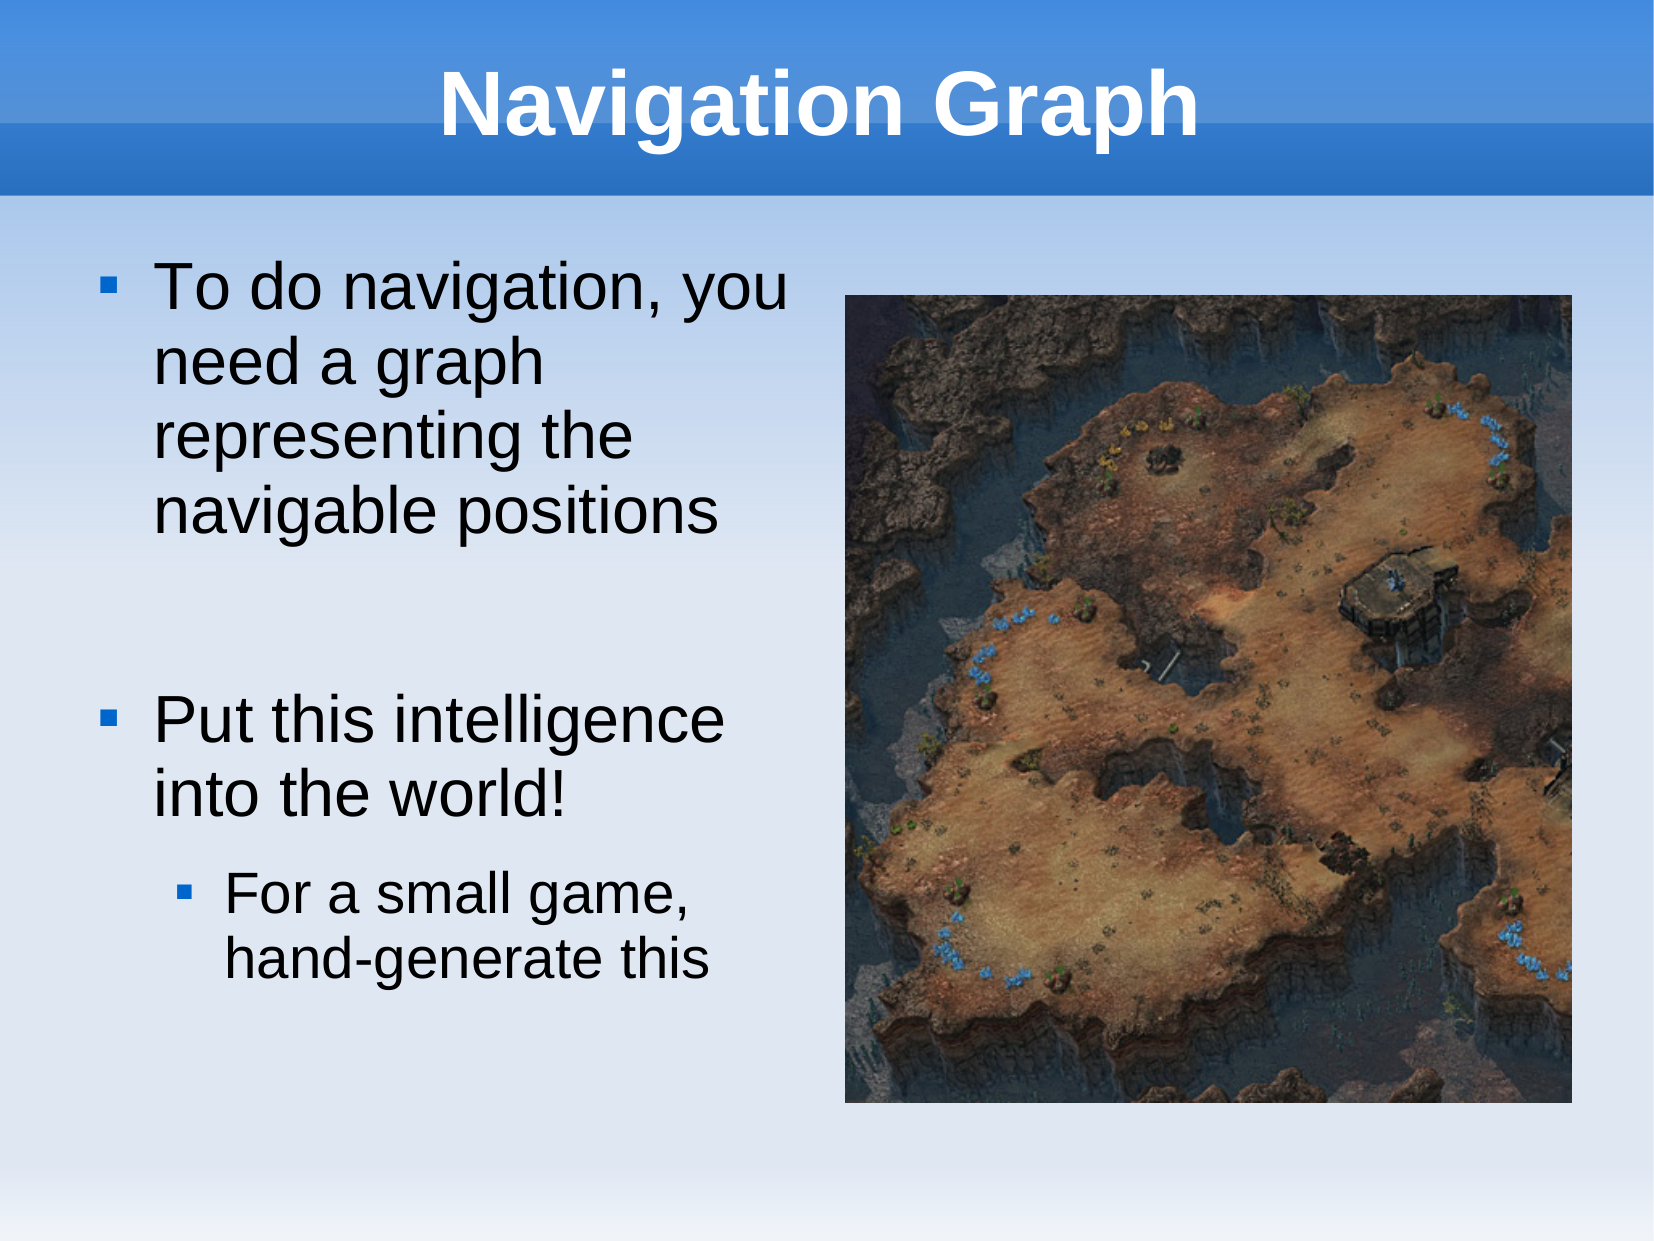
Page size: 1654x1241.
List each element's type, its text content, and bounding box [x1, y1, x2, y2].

title Navigation Graph [76, 0, 1565, 208]
list To do navigation, you need a graph representing the navigable positions Put this intelligence into the world! For a small game, hand-generate this [82, 248, 809, 1187]
picture [0, 0, 1654, 1241]
